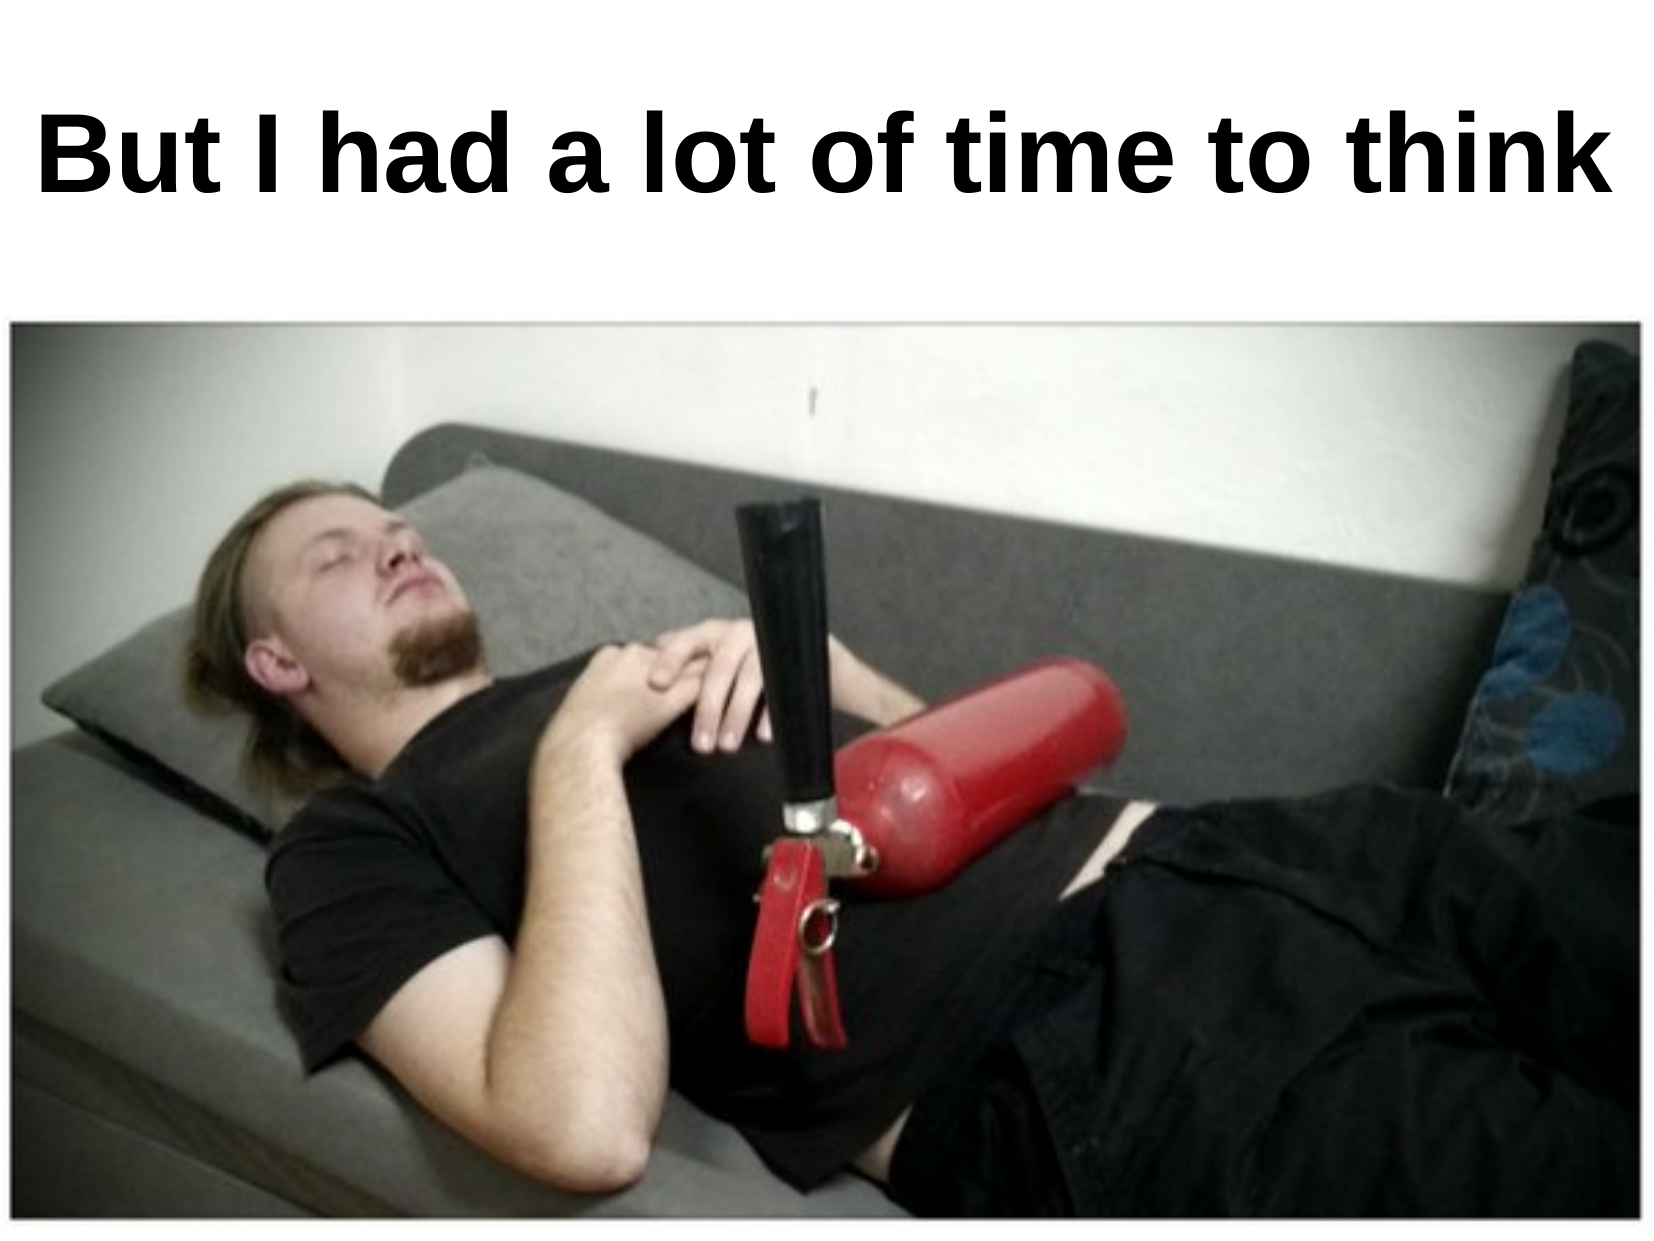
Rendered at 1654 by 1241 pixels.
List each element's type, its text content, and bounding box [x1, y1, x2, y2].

title But I had a lot of time to think [15, 0, 1636, 307]
picture [2, 314, 1652, 1231]
